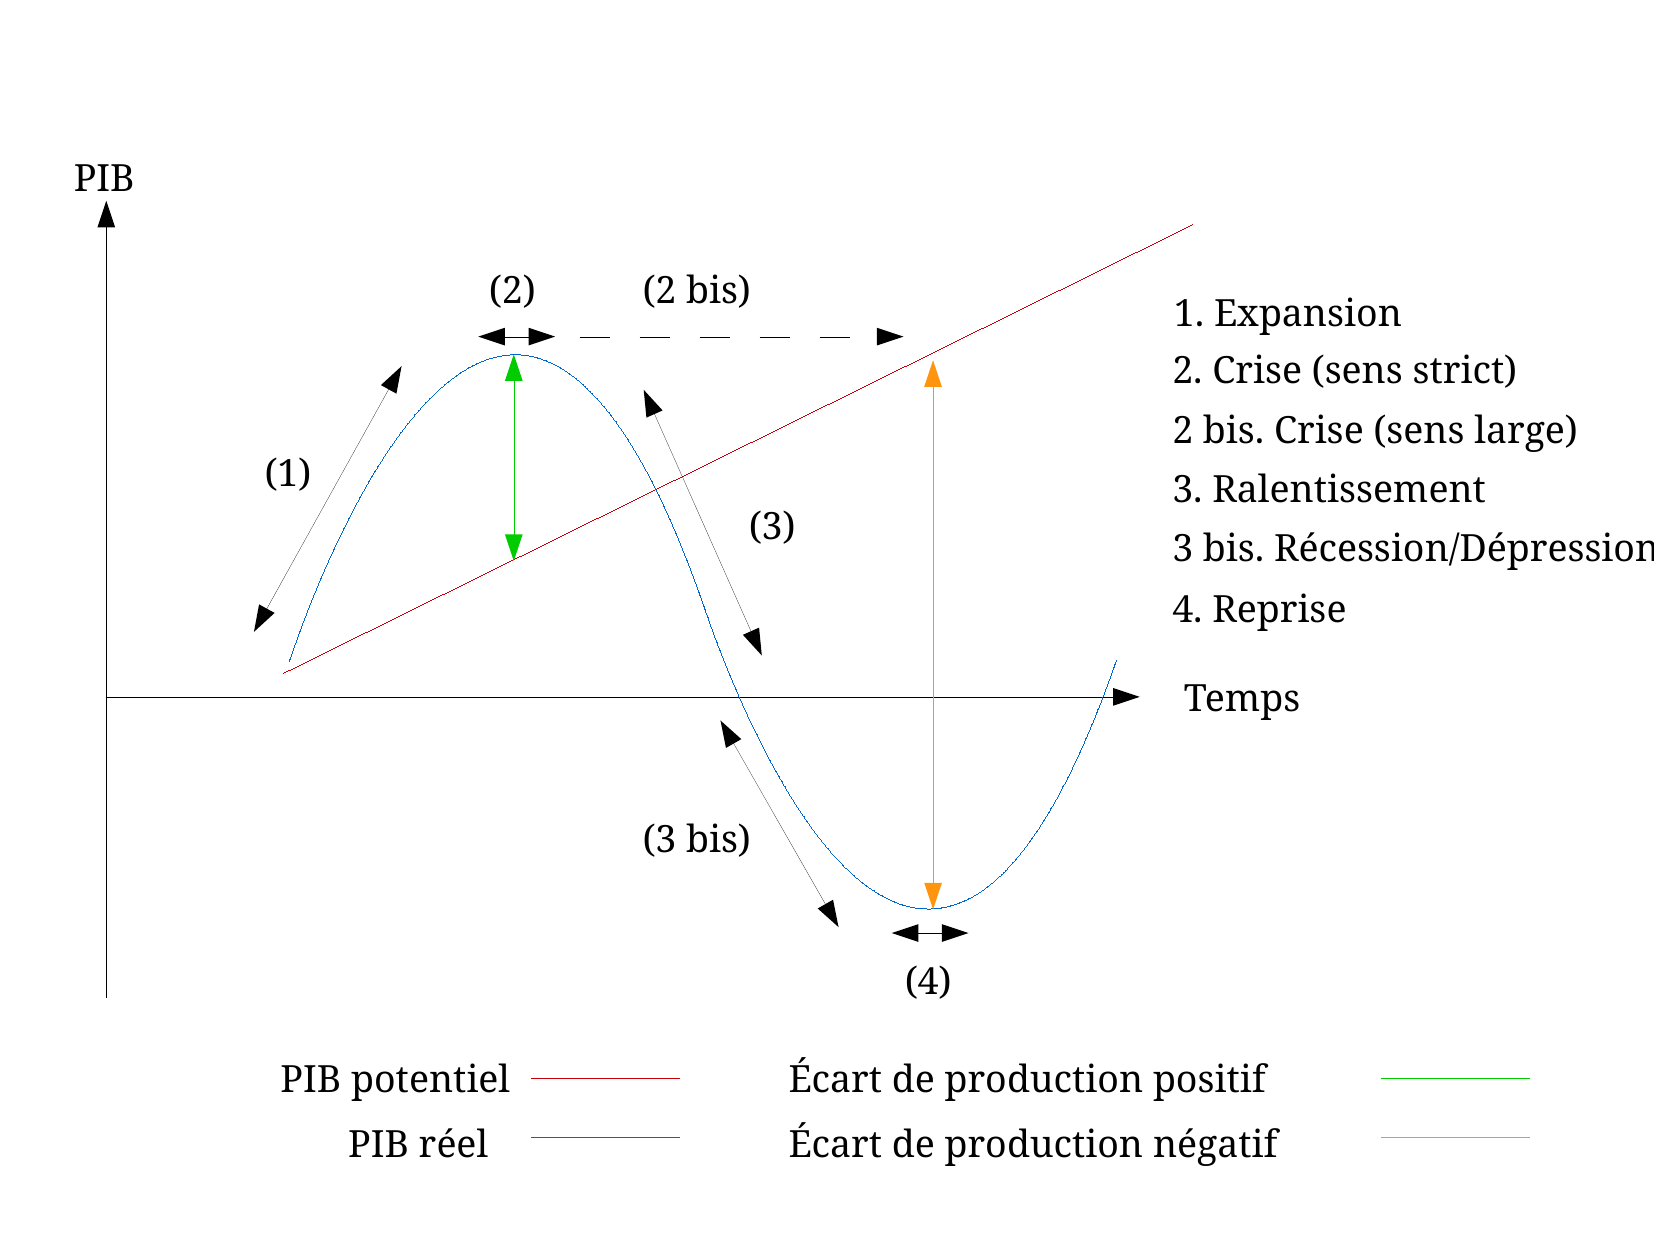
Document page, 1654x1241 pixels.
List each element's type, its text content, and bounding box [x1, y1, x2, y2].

text_box Écart de production négatif [773, 1110, 1257, 1168]
text_box Temps [1169, 664, 1311, 722]
text_box (3) [734, 492, 813, 550]
text_box (4) [890, 946, 969, 1004]
text_box PIB réel [333, 1110, 520, 1168]
text_box 2. Crise (sens strict) [1157, 336, 1517, 394]
text_box (3 bis) [627, 805, 764, 863]
text_box 3. Ralentissement [1157, 454, 1484, 512]
text_box 1. Expansion [1159, 279, 1400, 336]
text_box (2 bis) [627, 255, 764, 313]
text_box PIB [59, 143, 154, 202]
text_box 4. Reprise [1157, 574, 1376, 632]
text_box (2) [474, 255, 553, 313]
text_box (1) [249, 439, 324, 497]
text_box PIB potentiel [265, 1045, 515, 1103]
text_box 3 bis. Récession/Dépression [1157, 513, 1654, 571]
text_box Écart de production positif [773, 1045, 1248, 1103]
text_box 2 bis. Crise (sens large) [1157, 395, 1571, 453]
